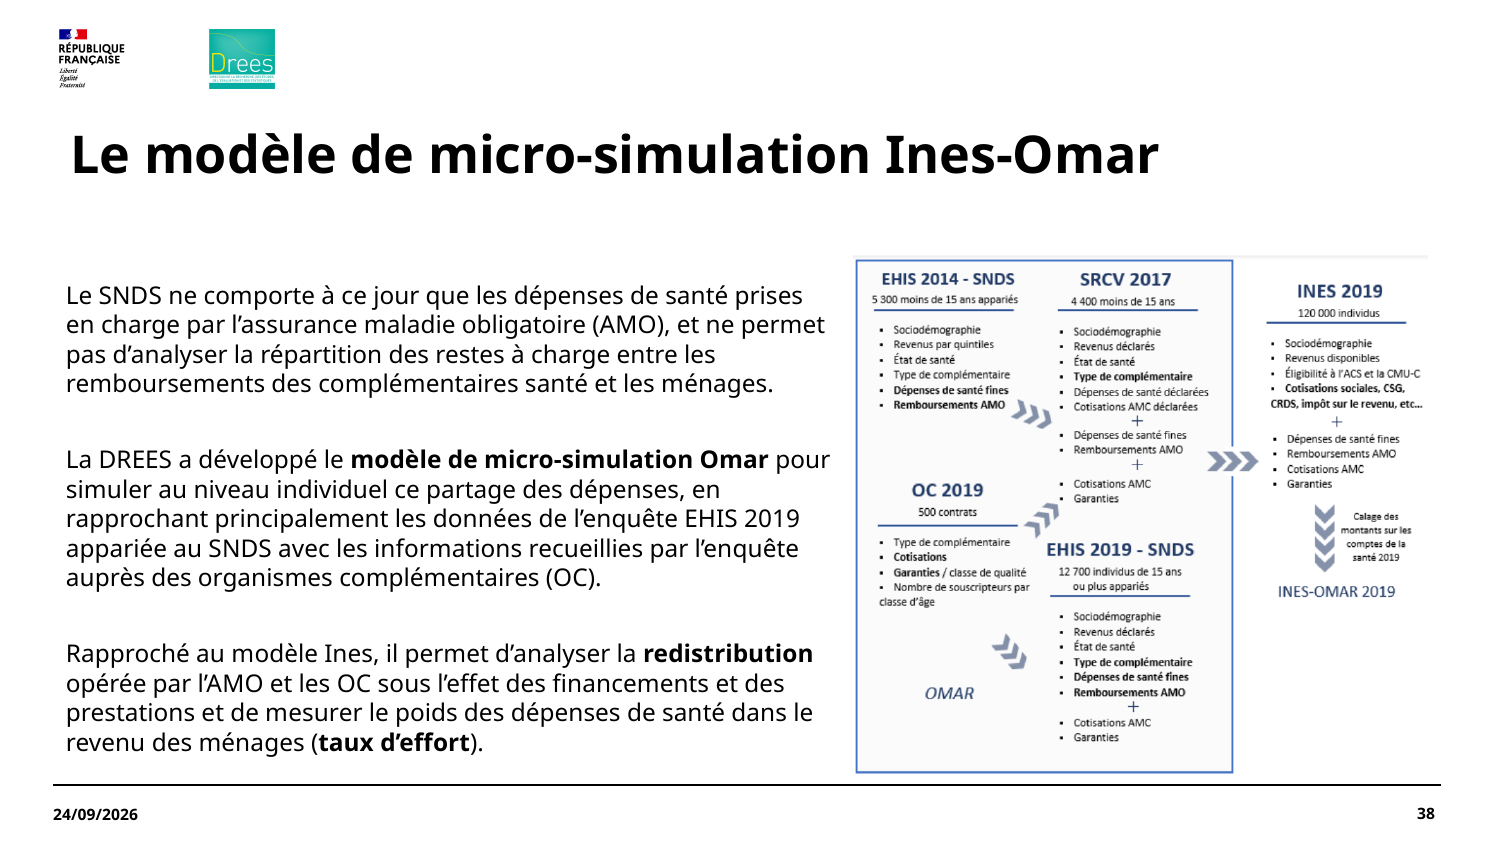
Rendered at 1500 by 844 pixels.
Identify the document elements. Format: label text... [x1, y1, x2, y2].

picture [47, 17, 136, 107]
list Le SNDS ne comporte à ce jour que les dépenses de santé prises en charge par l’assurance maladie obligatoire (AMO), et ne permet pas d’analyser la répartition des restes à charge entre les remboursements des complémentaires santé et les ménages. La DREES a développé le modèle de micro-simulation Omar pour simuler au niveau individuel ce partage des dépenses, en rapprochant principalement les données de l’enquête EHIS 2019 appariée au SNDS avec les informations recueillies par l’enquête auprès des organismes complémentaires (OC). Rapproché au modèle Ines, il permet d’analyser la redistribution opérée par l’AMO et les OC sous l’effet des financements et des prestations et de mesurer le poids des dépenses de santé dans le revenu des ménages (taux d’effort). [53, 280, 833, 765]
picture [846, 251, 1436, 780]
title Le modèle de micro-simulation Ines-Omar [53, 112, 1436, 201]
picture [209, 29, 275, 89]
slide_number 25/11/2024 [53, 787, 246, 844]
